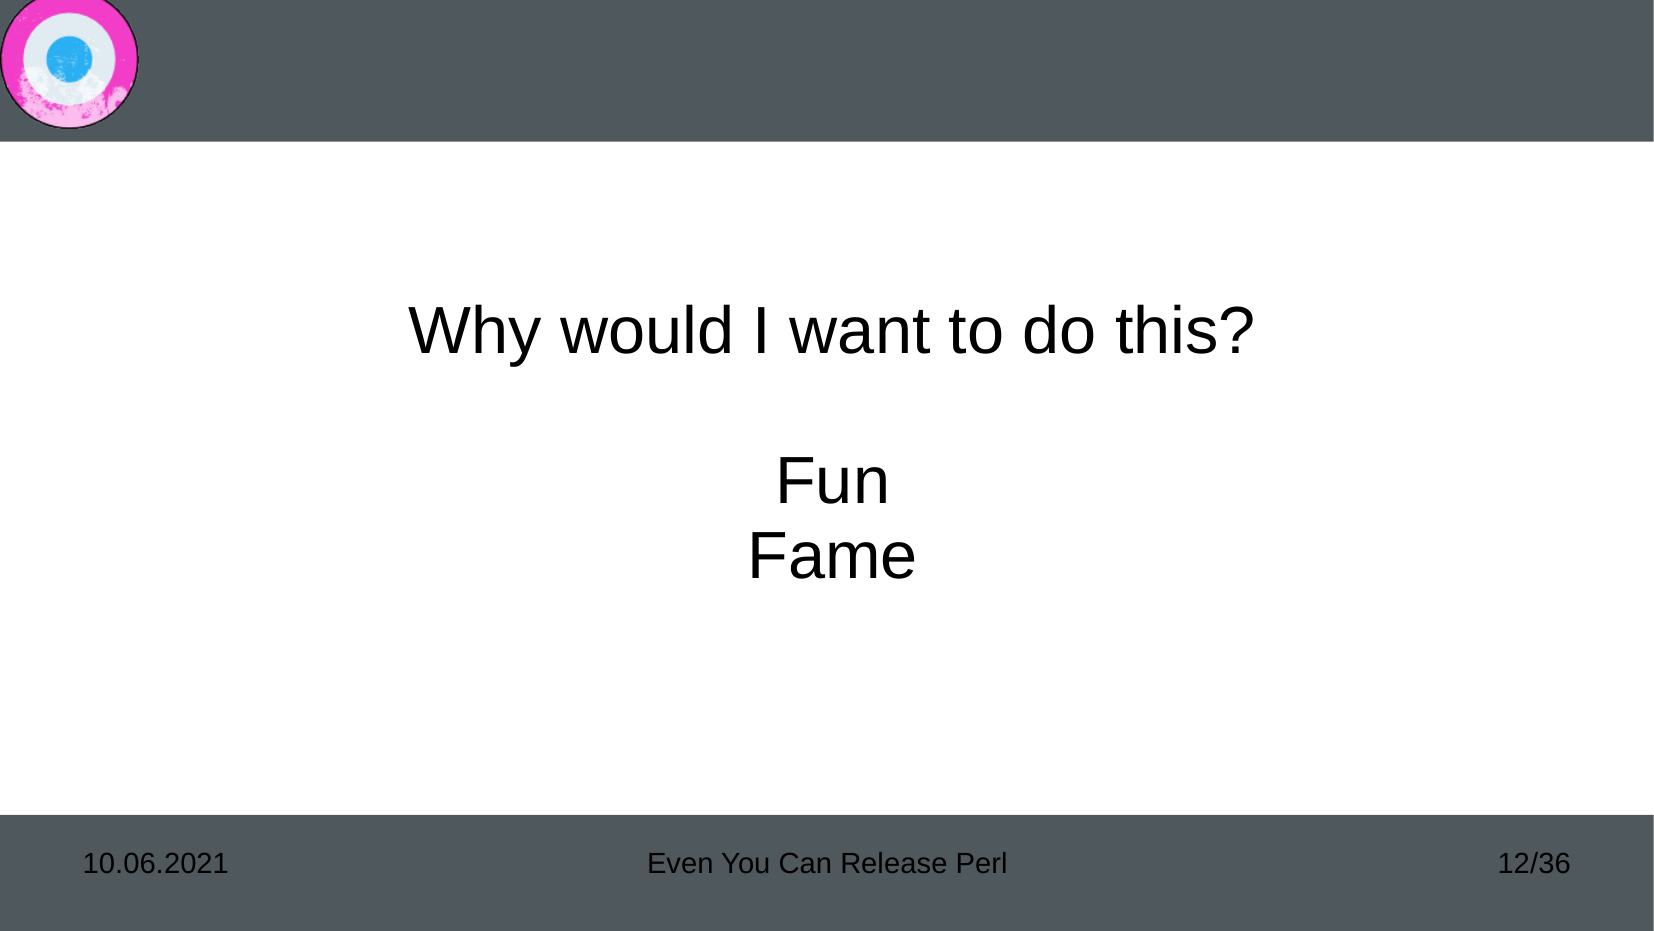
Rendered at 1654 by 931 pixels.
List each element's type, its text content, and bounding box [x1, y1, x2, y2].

picture [0, 0, 228, 148]
subtitle Why would I want to do this? Fun Fame [70, 141, 1571, 745]
